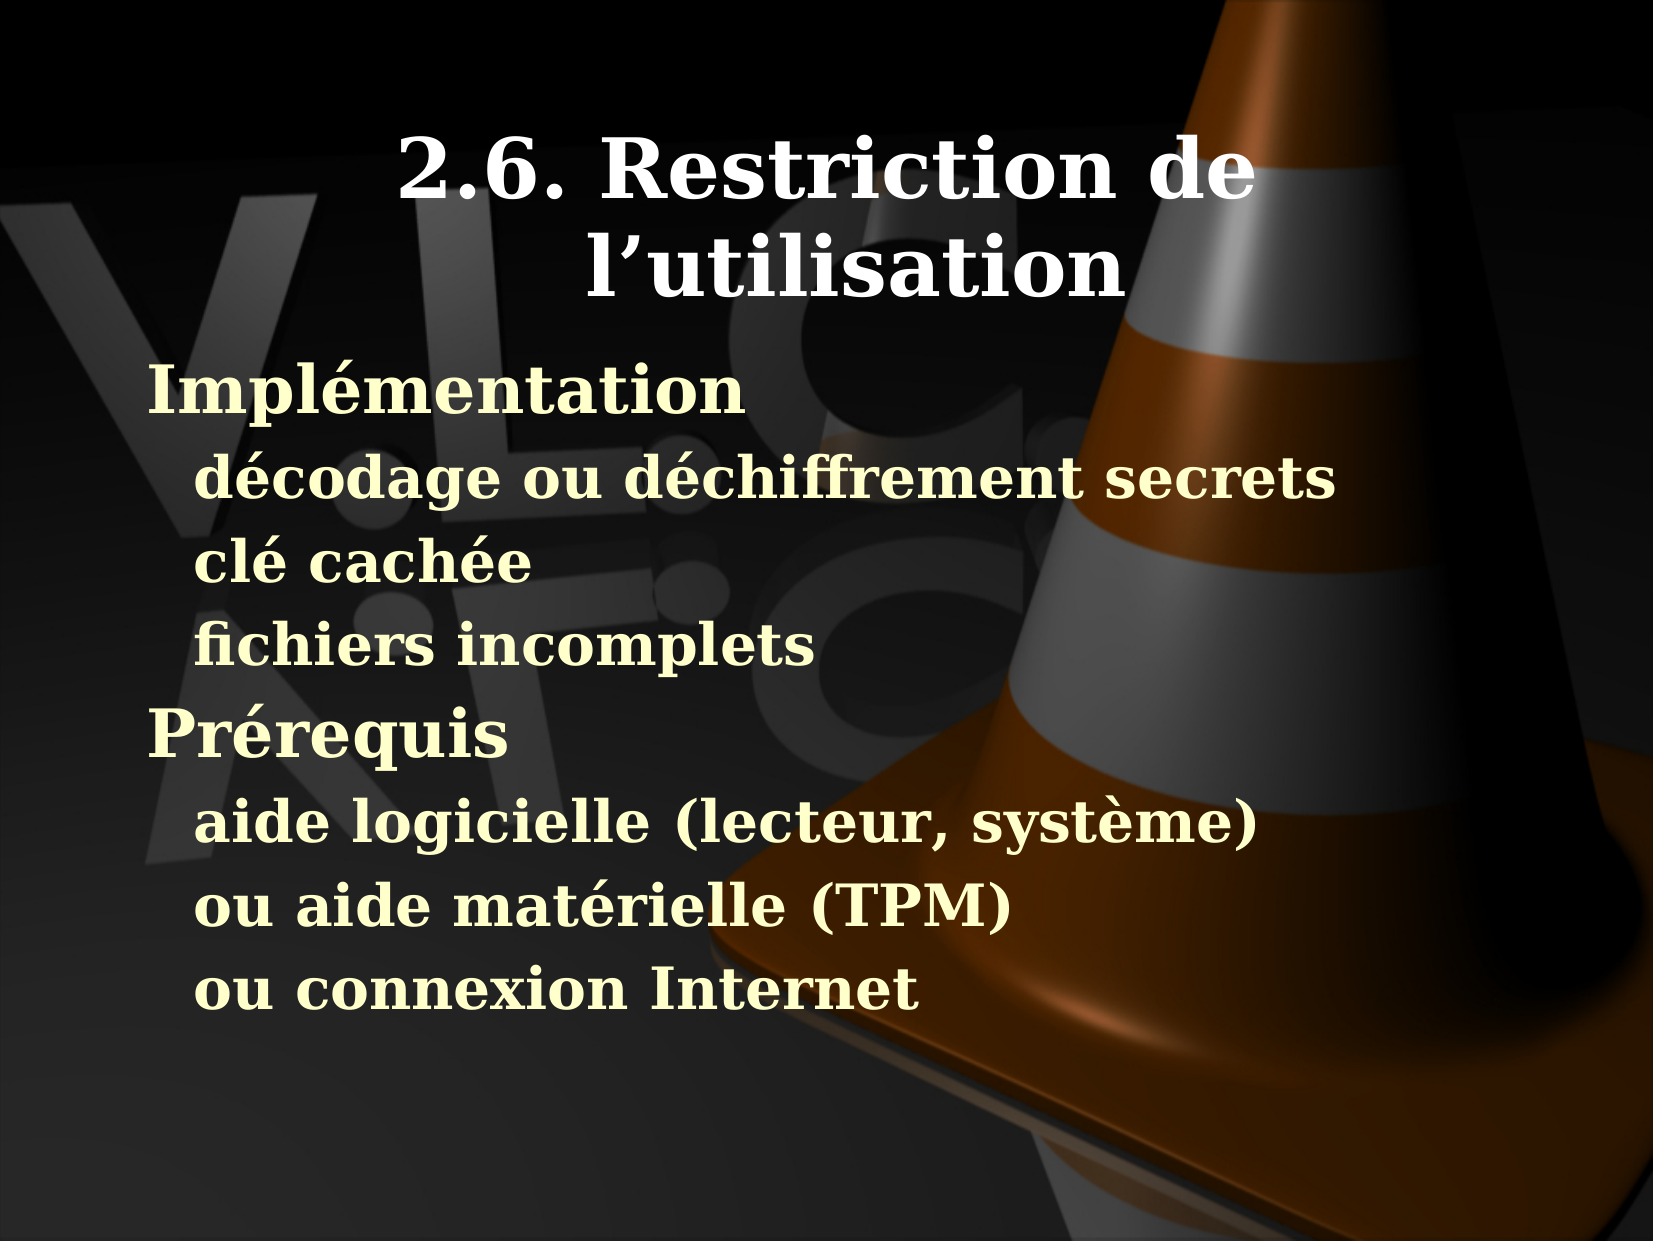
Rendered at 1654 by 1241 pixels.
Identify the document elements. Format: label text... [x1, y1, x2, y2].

title 2.6. Restriction de l’utilisation [121, 114, 1534, 322]
picture [0, 0, 1653, 1241]
list Implémentation décodage ou déchiffrement secrets clé cachée fichiers incomplets Prérequis aide logicielle (lecteur, système) ou aide matérielle (TPM) ou connexion Internet [134, 350, 1516, 1133]
